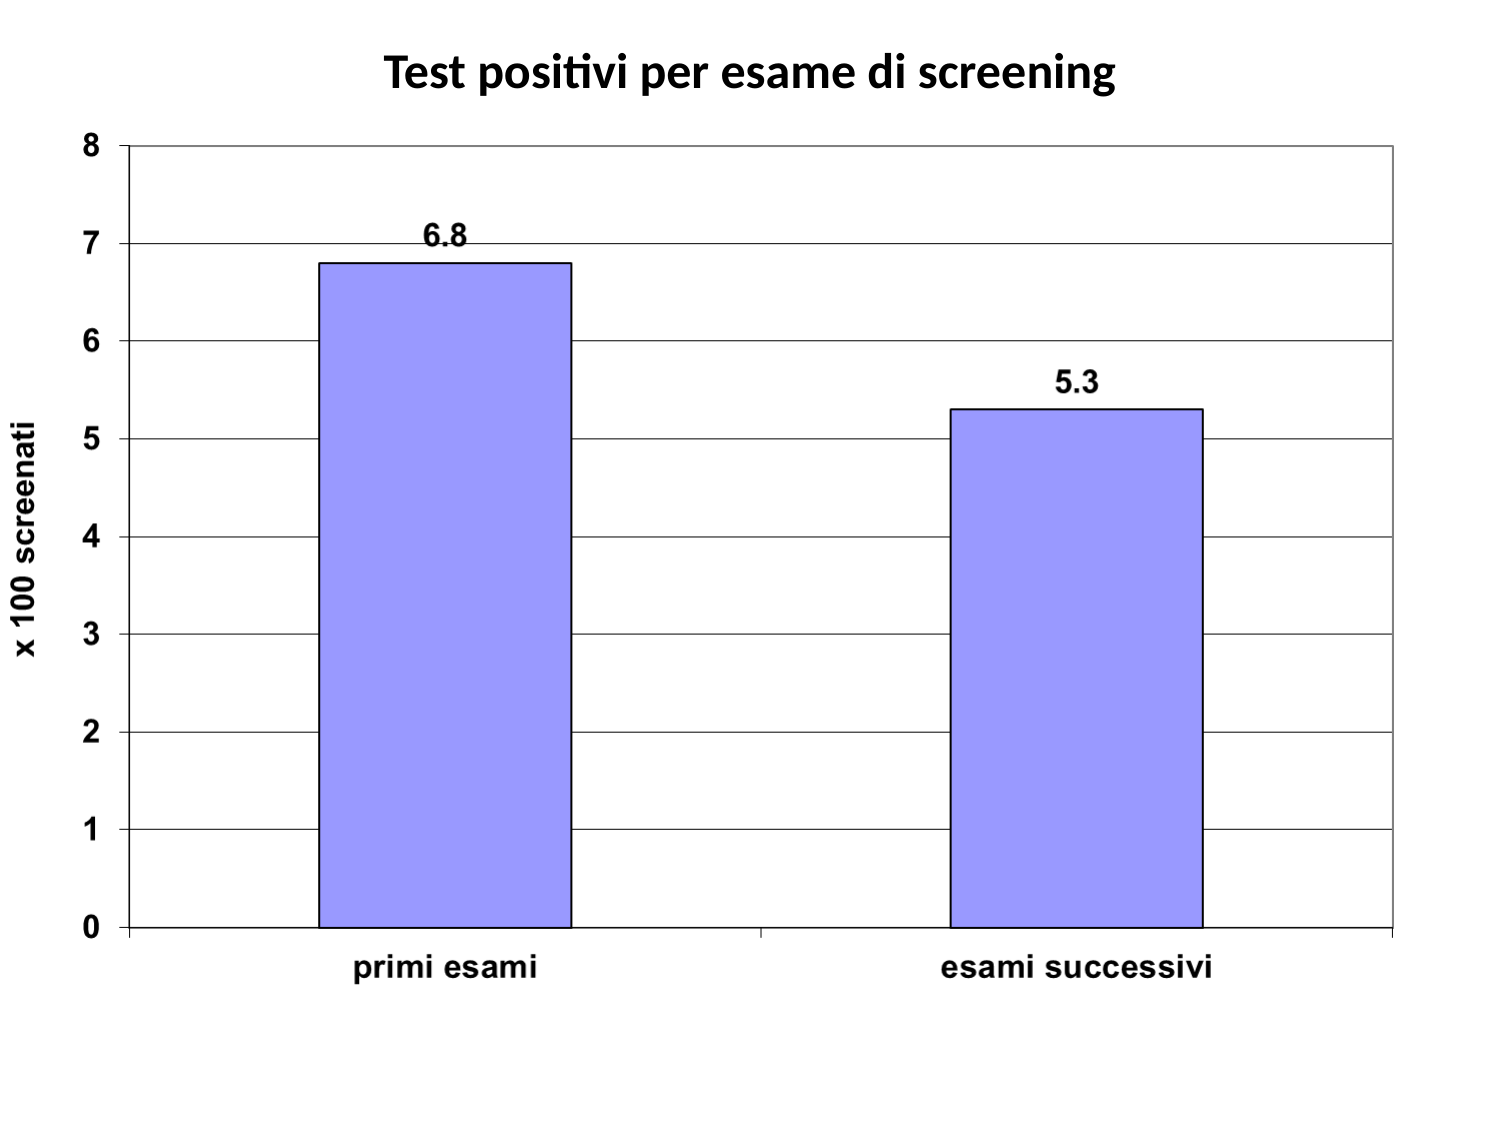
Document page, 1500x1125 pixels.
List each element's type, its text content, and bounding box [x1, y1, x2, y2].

text_box Test positivi per esame di screening [0, 30, 1500, 102]
picture [0, 102, 1500, 1023]
